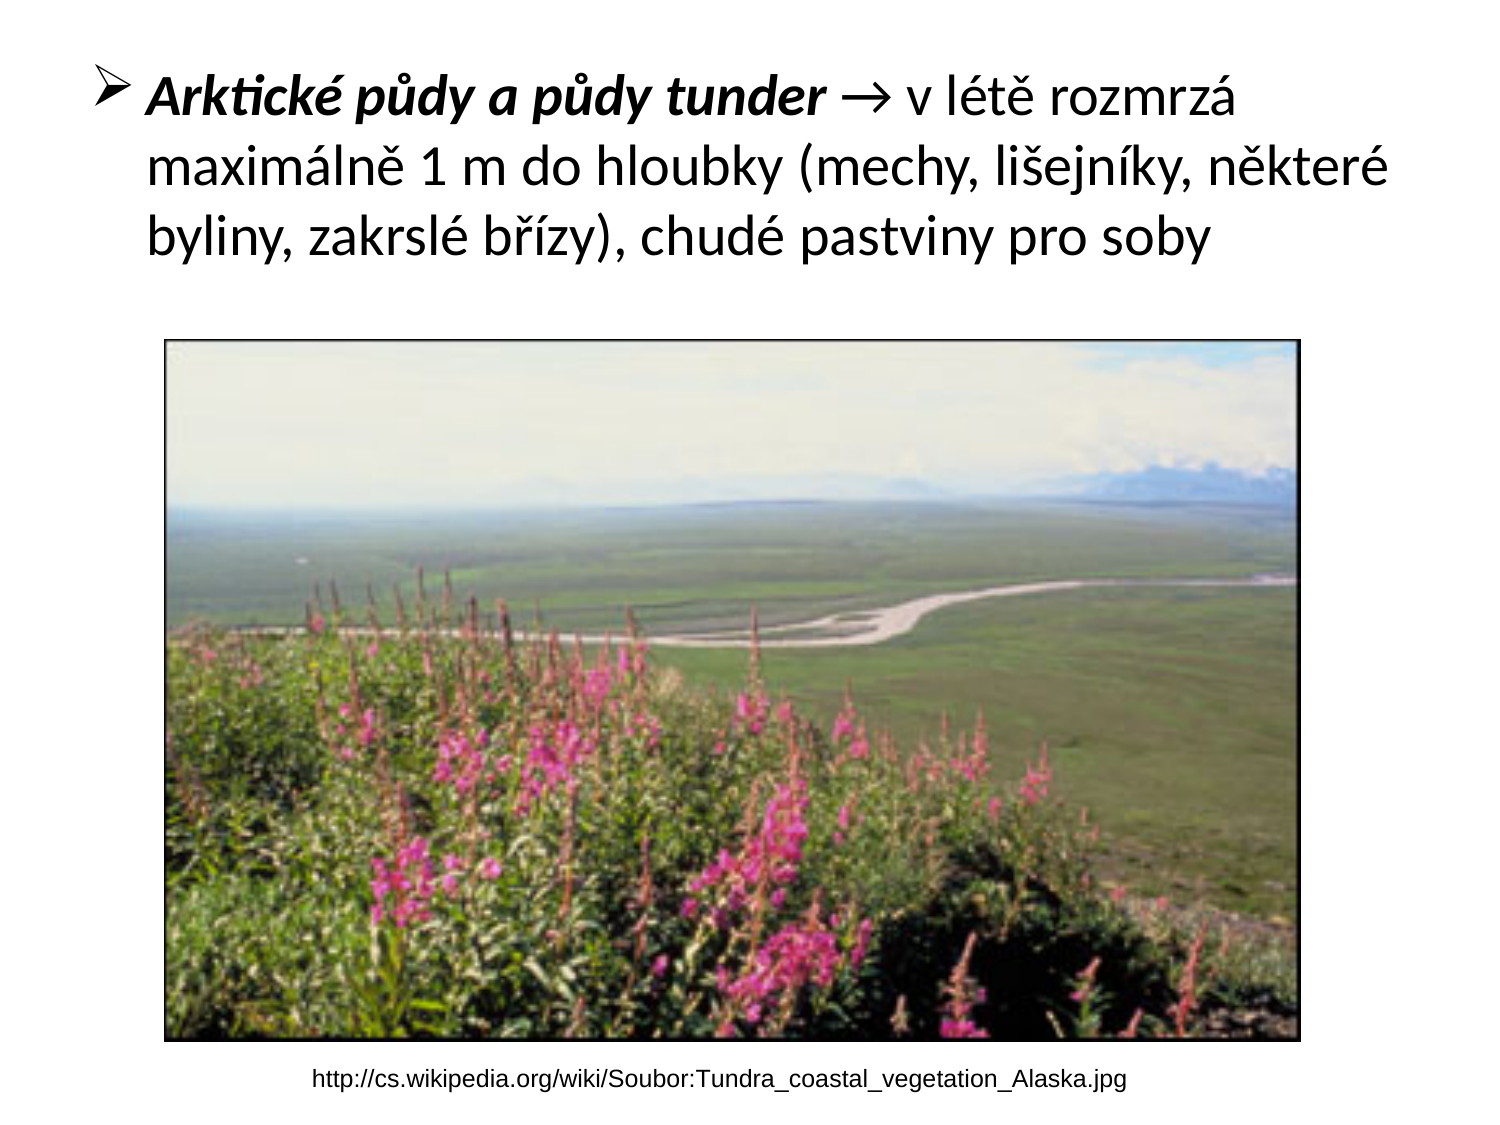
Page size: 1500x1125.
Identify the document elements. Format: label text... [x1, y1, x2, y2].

picture [164, 339, 1301, 1042]
list Arktické půdy a půdy tunder → v létě rozmrzá maximálně 1 m do hloubky (mechy, lišejníky, některé byliny, zakrslé břízy), chudé pastviny pro soby [75, 50, 1438, 351]
text_box http://cs.wikipedia.org/wiki/Soubor:Tundra_coastal_vegetation_Alaska.jpg [199, 1054, 1243, 1101]
